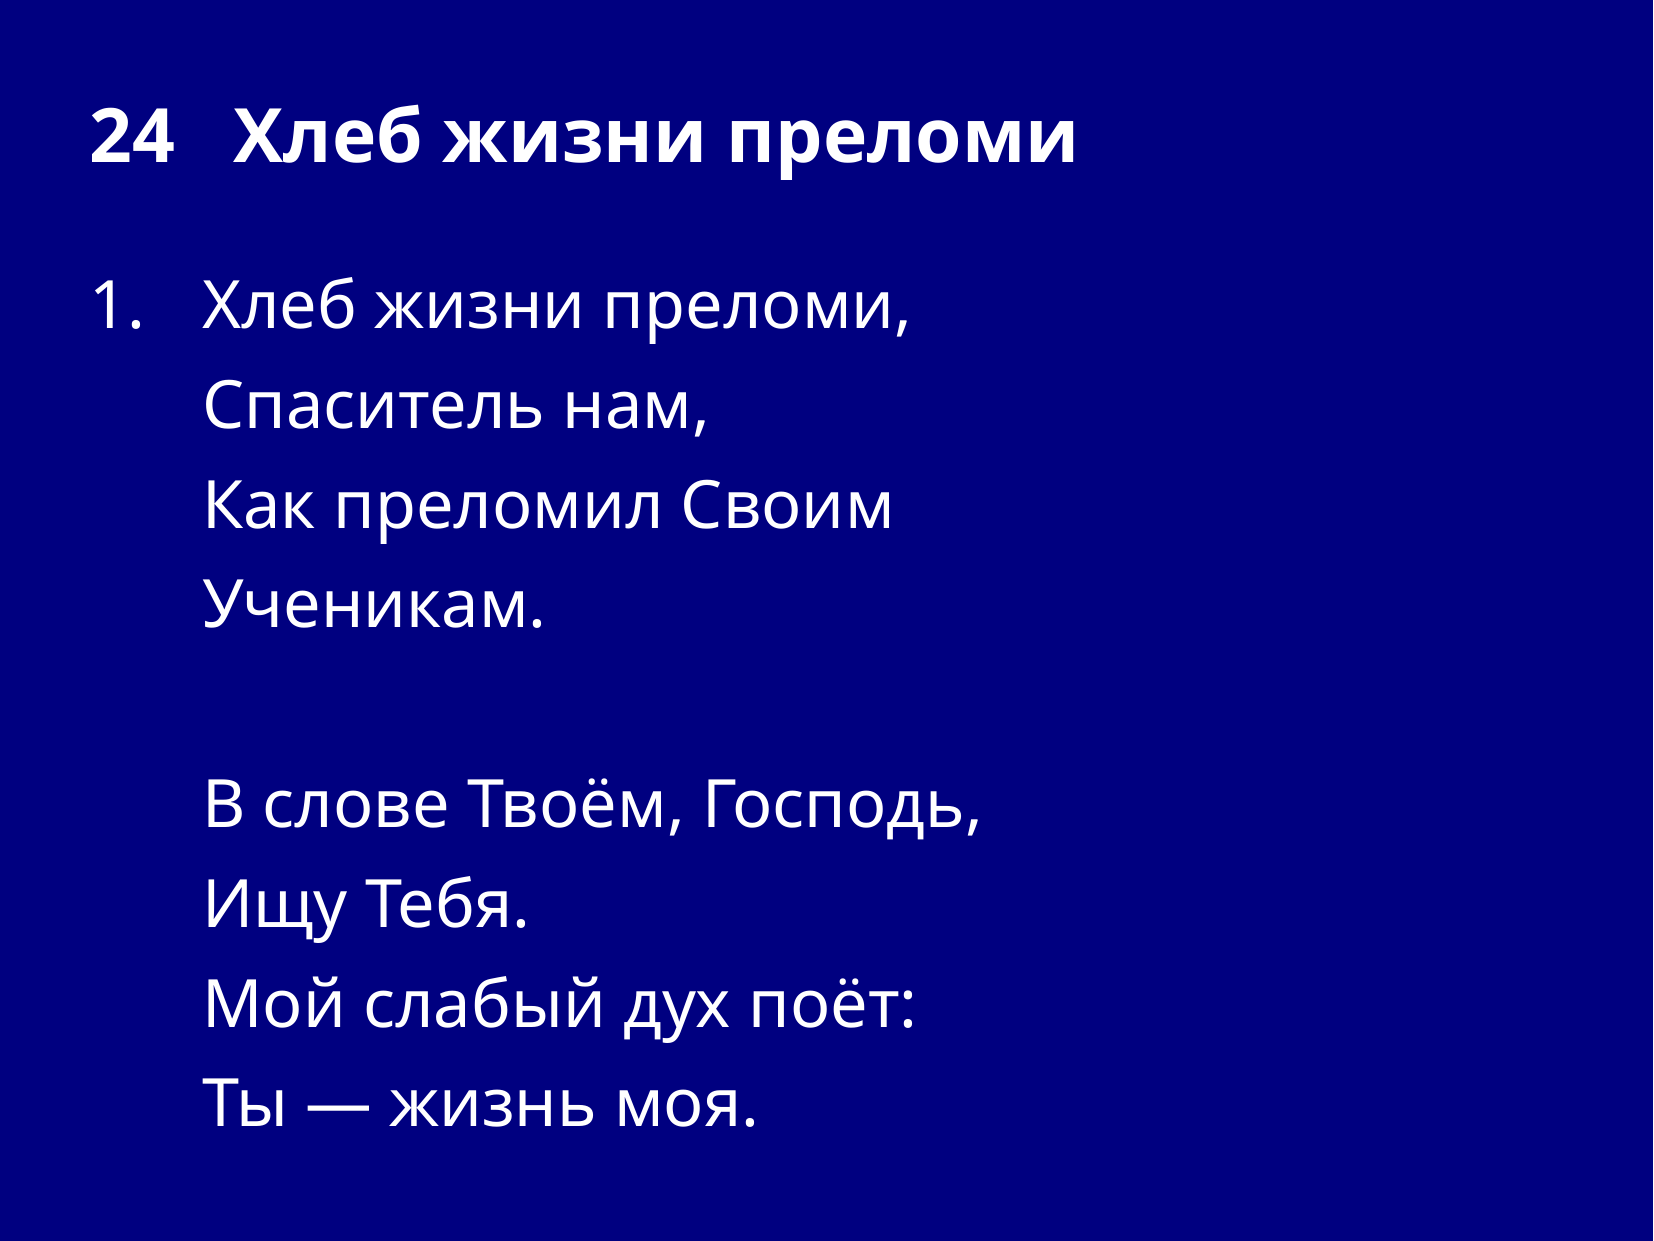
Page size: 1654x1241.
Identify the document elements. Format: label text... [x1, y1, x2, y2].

text_box 24 Хлеб жизни преломи [75, 75, 1576, 188]
text_box 1. Хлеб жизни преломи, Спаситель нам, Как преломил Своим Ученикам. В слове Твоём, Господь, Ищу Тебя. Мой слабый дух поёт: Ты — жизнь моя. [75, 188, 1576, 1163]
